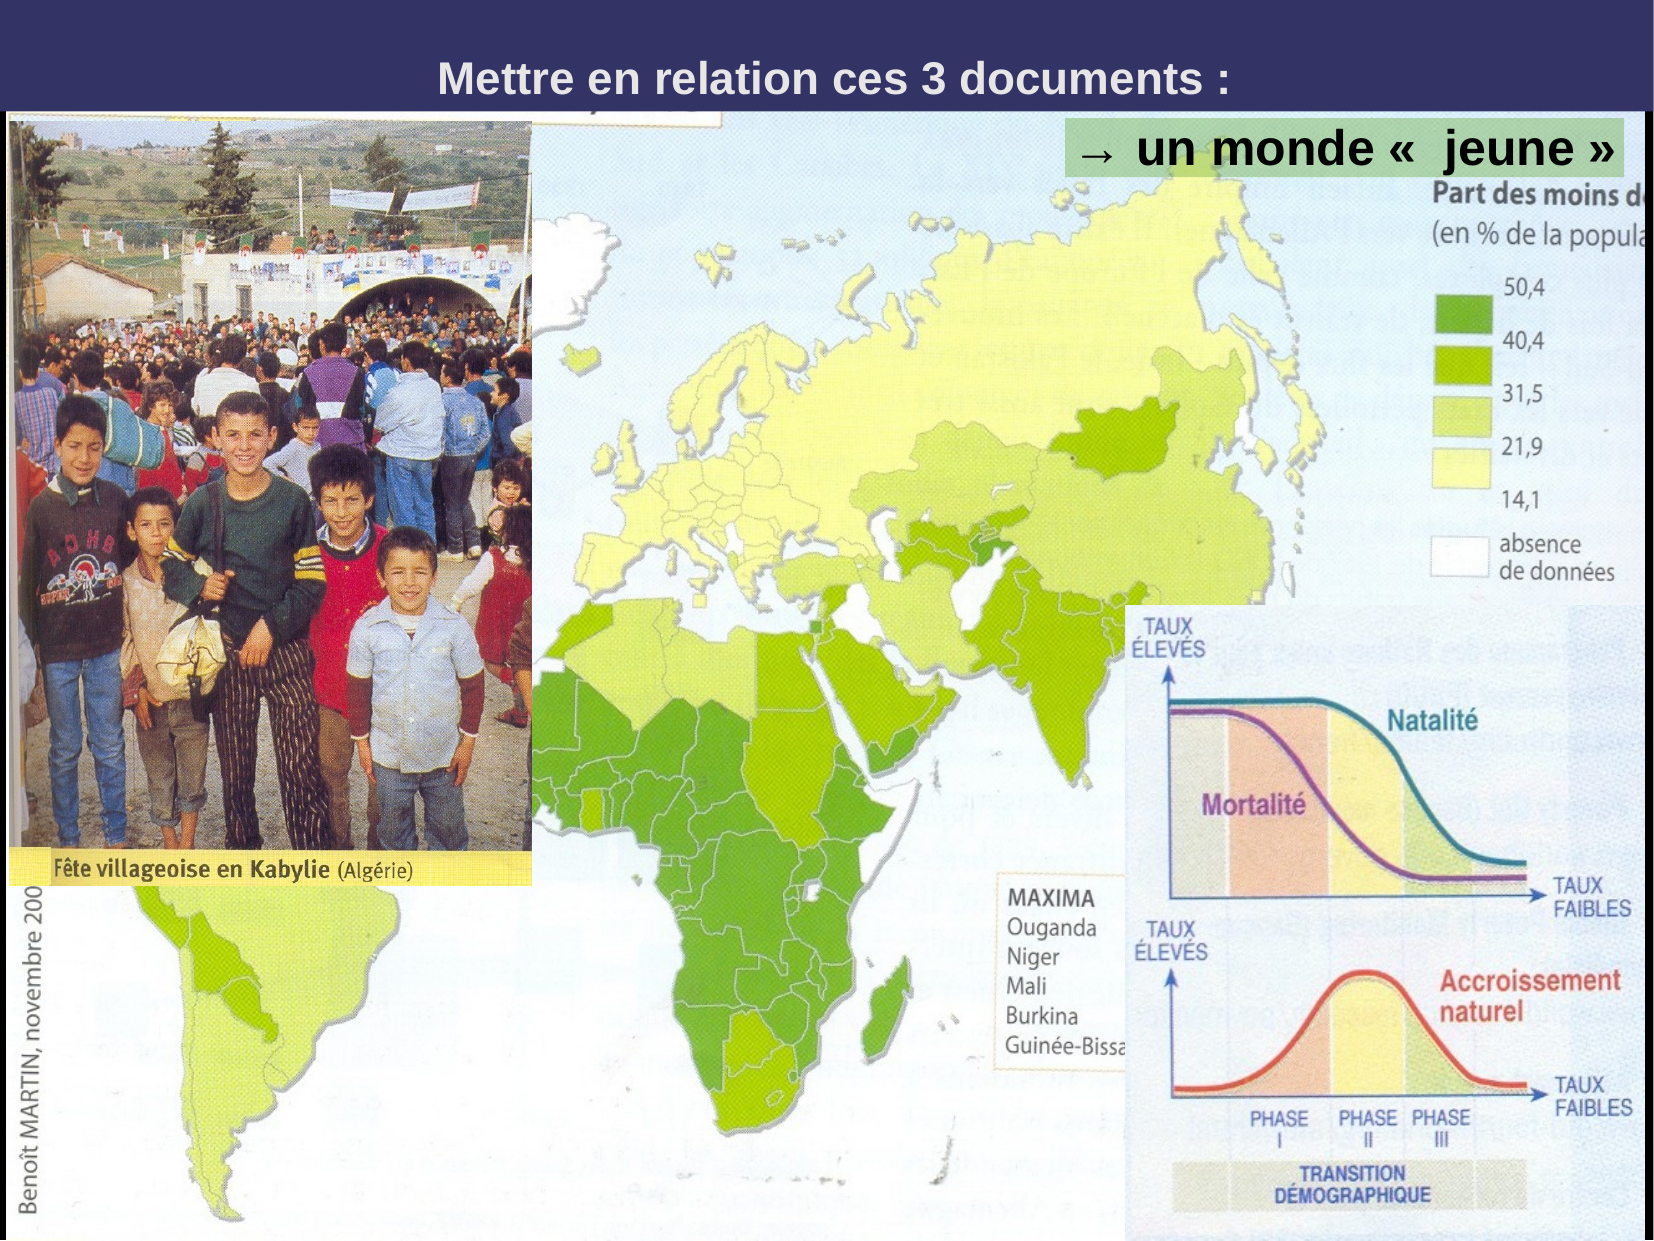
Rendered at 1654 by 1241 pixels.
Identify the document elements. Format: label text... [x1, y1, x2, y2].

text_box Mettre en relation ces 3 documents : [0, 0, 1654, 112]
text_box → un monde « jeune » [1065, 118, 1625, 178]
picture [6, 112, 1645, 1241]
